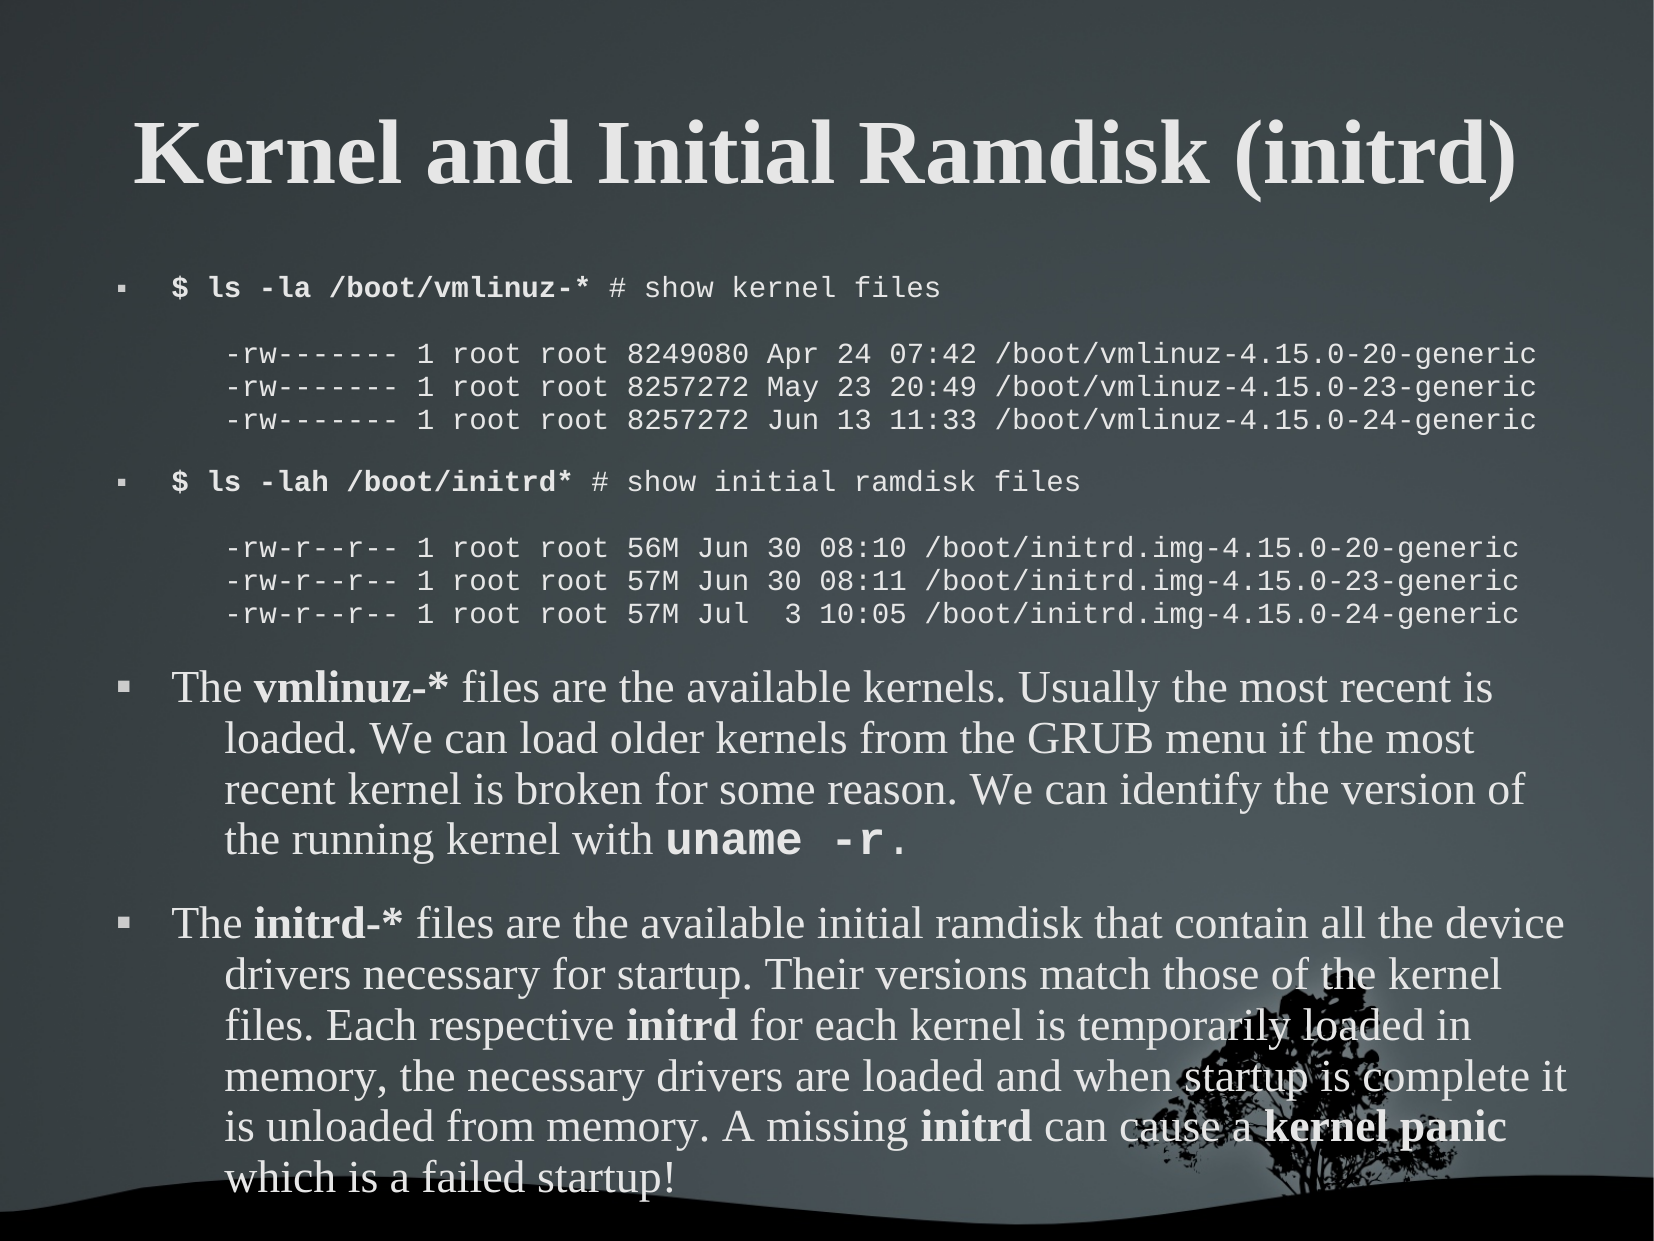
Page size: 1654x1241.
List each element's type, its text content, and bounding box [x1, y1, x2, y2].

list $ ls -la /boot/vmlinuz-* # show kernel files -rw------- 1 root root 8249080 Apr 24 07:42 /boot/vmlinuz-4.15.0-20-generic -rw------- 1 root root 8257272 May 23 20:49 /boot/vmlinuz-4.15.0-23-generic -rw------- 1 root root 8257272 Jun 13 11:33 /boot/vmlinuz-4.15.0-24-generic $ ls -lah /boot/initrd* # show initial ramdisk files -rw-r--r-- 1 root root 56M Jun 30 08:10 /boot/initrd.img-4.15.0-20-generic -rw-r--r-- 1 root root 57M Jun 30 08:11 /boot/initrd.img-4.15.0-23-generic -rw-r--r-- 1 root root 57M Jul 3 10:05 /boot/initrd.img-4.15.0-24-generic The vmlinuz-* files are the available kernels. Usually the most recent is loaded. We can load older kernels from the GRUB menu if the most recent kernel is broken for some reason. We can identify the version of the running kernel with uname -r. The initrd-* files are the available initial ramdisk that contain all the device drivers necessary for startup. Their versions match those of the kernel files. Each respective initrd for each kernel is temporarily loaded in memory, the necessary drivers are loaded and when startup is complete it is unloaded from memory. A missing initrd can cause a kernel panic which is a failed startup! [82, 272, 1571, 1203]
title Kernel and Initial Ramdisk (initrd) [82, 33, 1571, 272]
picture [0, 0, 1654, 1241]
